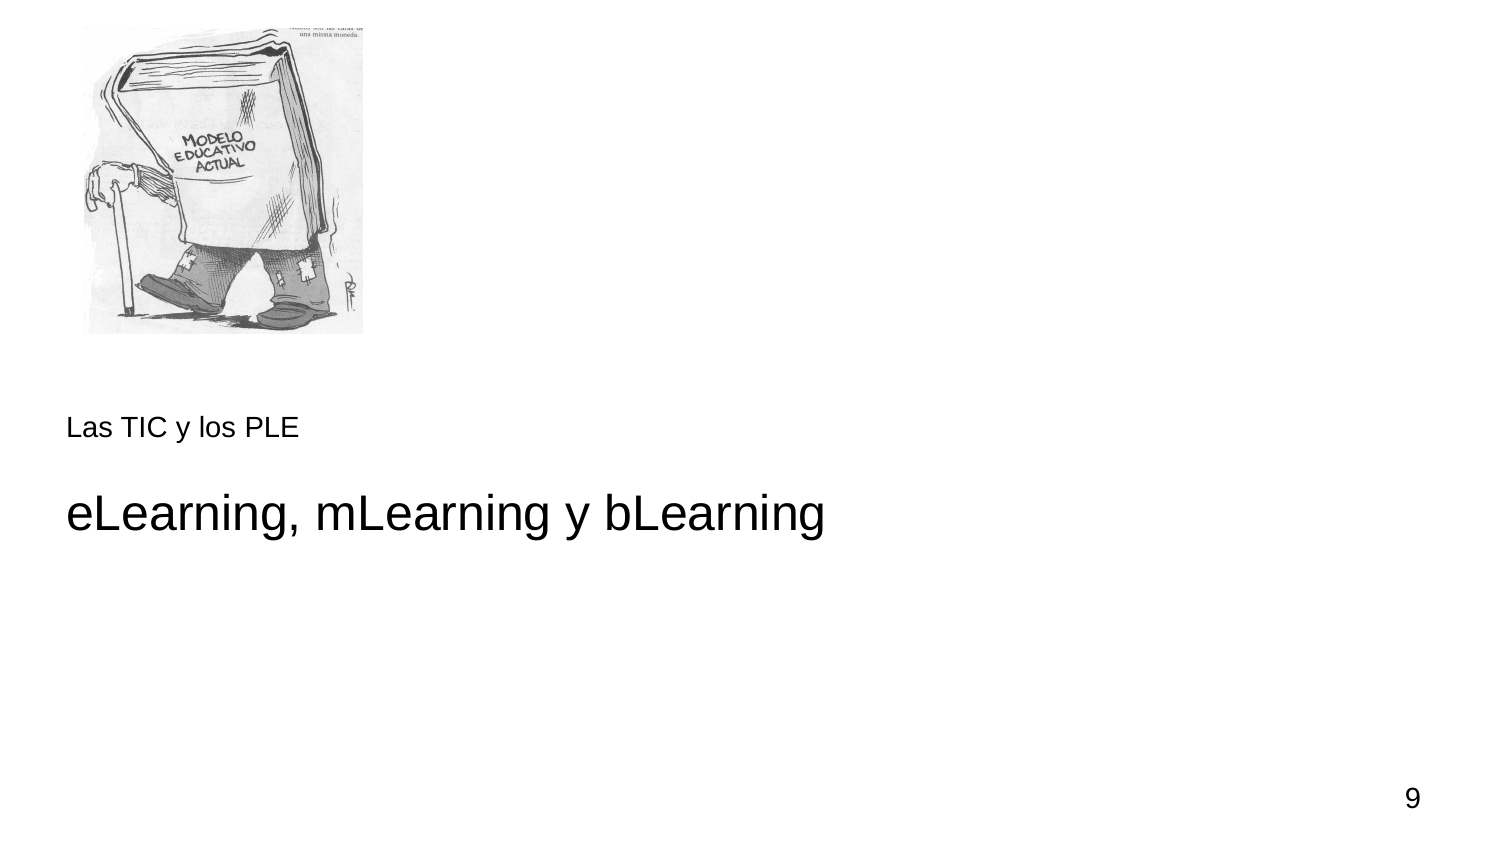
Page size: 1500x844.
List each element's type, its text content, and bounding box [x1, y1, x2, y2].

subtitle eLearning, mLearning y bLearning [51, 464, 1449, 595]
title Las TIC y los PLE [51, 122, 1449, 459]
picture [84, 28, 363, 334]
slide_number <número> [1389, 764, 1480, 830]
